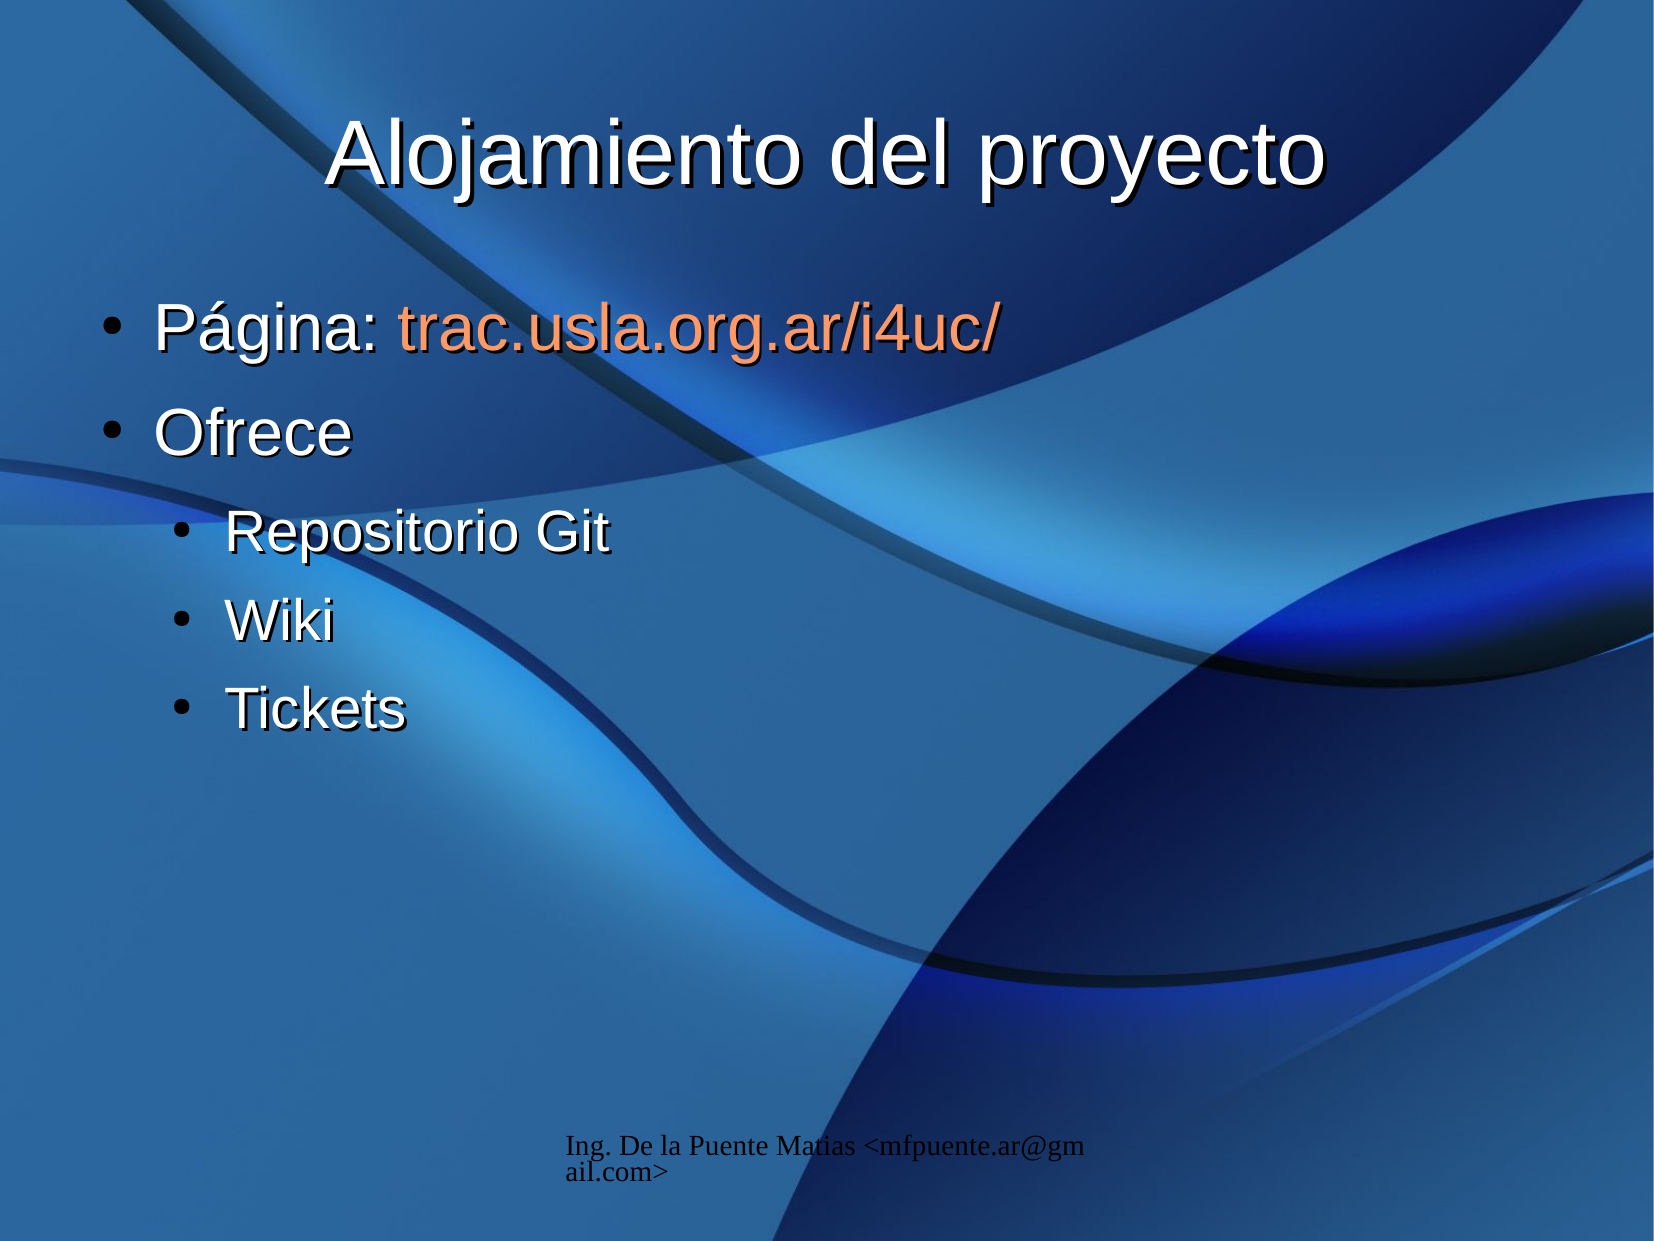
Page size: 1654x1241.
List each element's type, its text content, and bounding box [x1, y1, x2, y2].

picture [0, 0, 1654, 1241]
list Página: trac.usla.org.ar/i4uc/ Ofrece Repositorio Git Wiki Tickets [82, 290, 1571, 1109]
title Alojamiento del proyecto [82, 56, 1571, 250]
